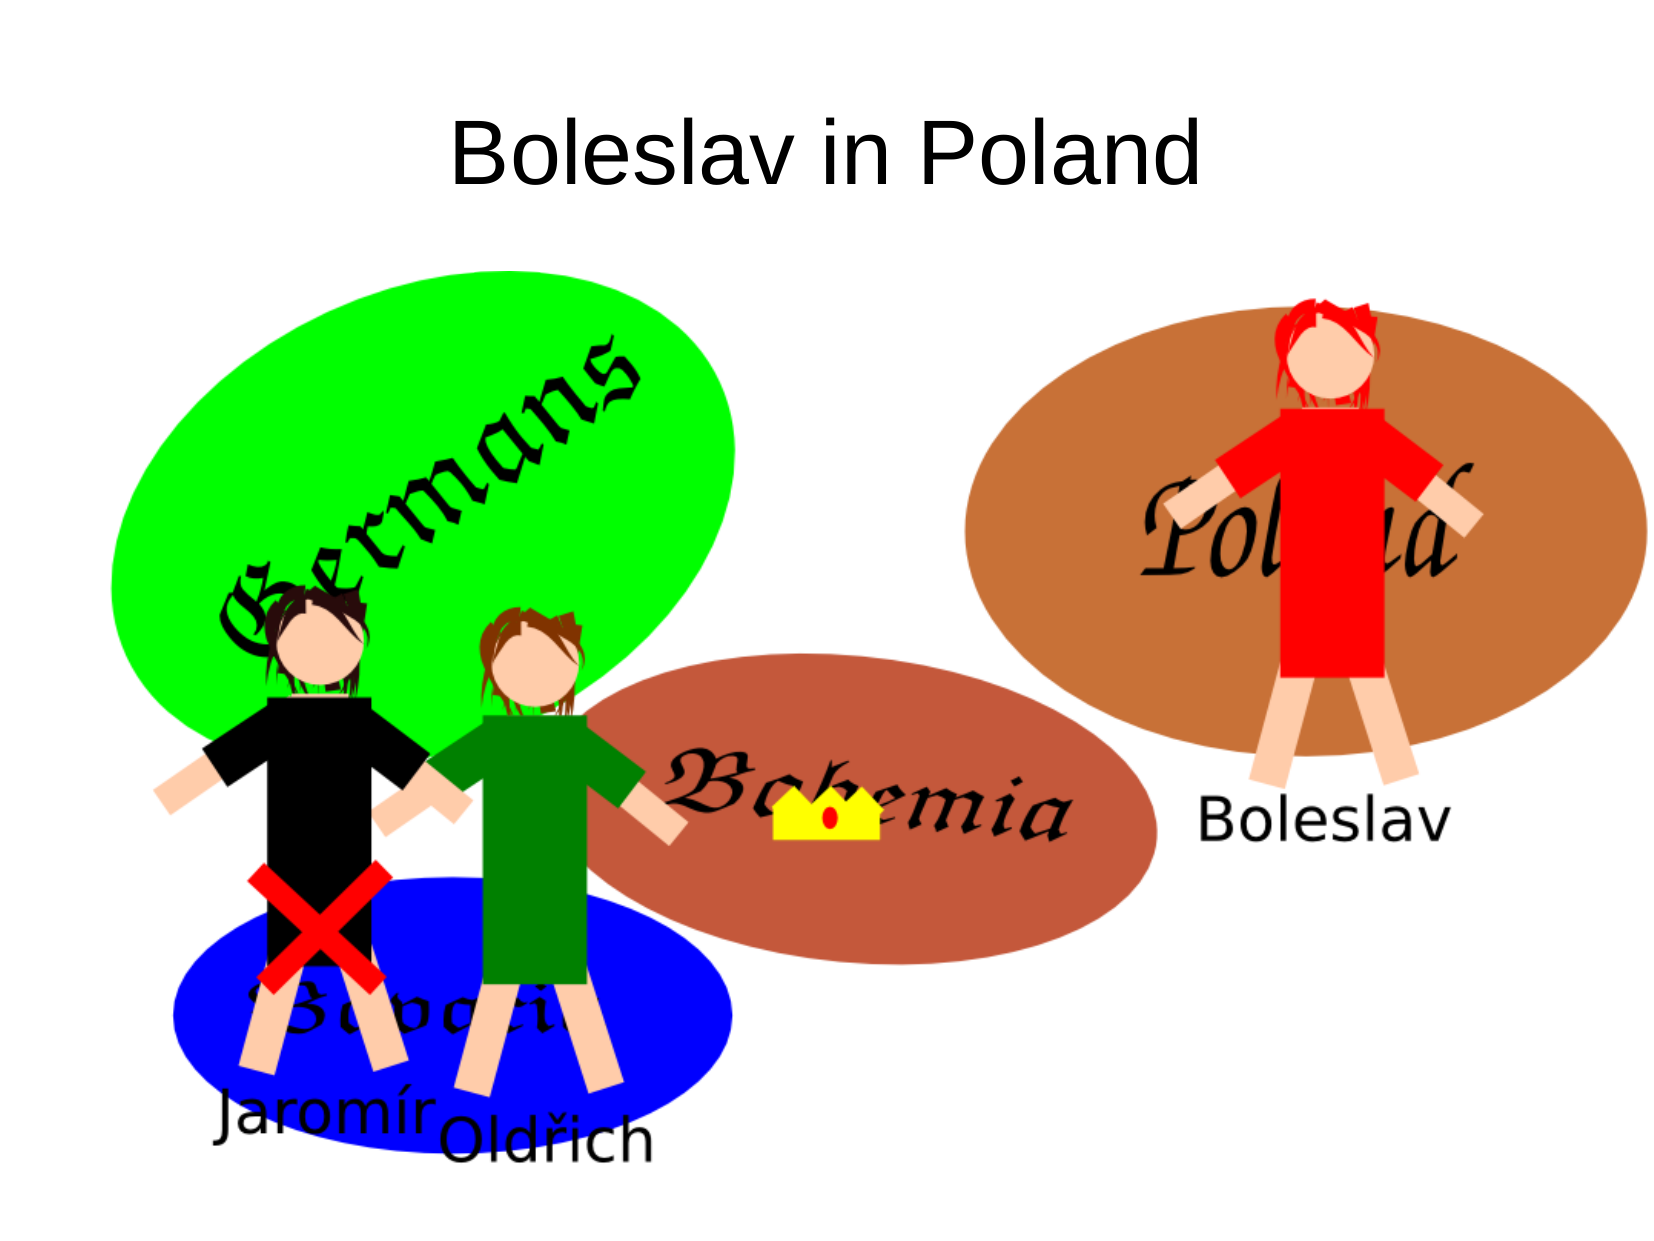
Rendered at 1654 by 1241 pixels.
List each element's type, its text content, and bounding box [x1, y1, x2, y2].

title Boleslav in Poland [82, 49, 1571, 257]
picture [0, 271, 1654, 1241]
